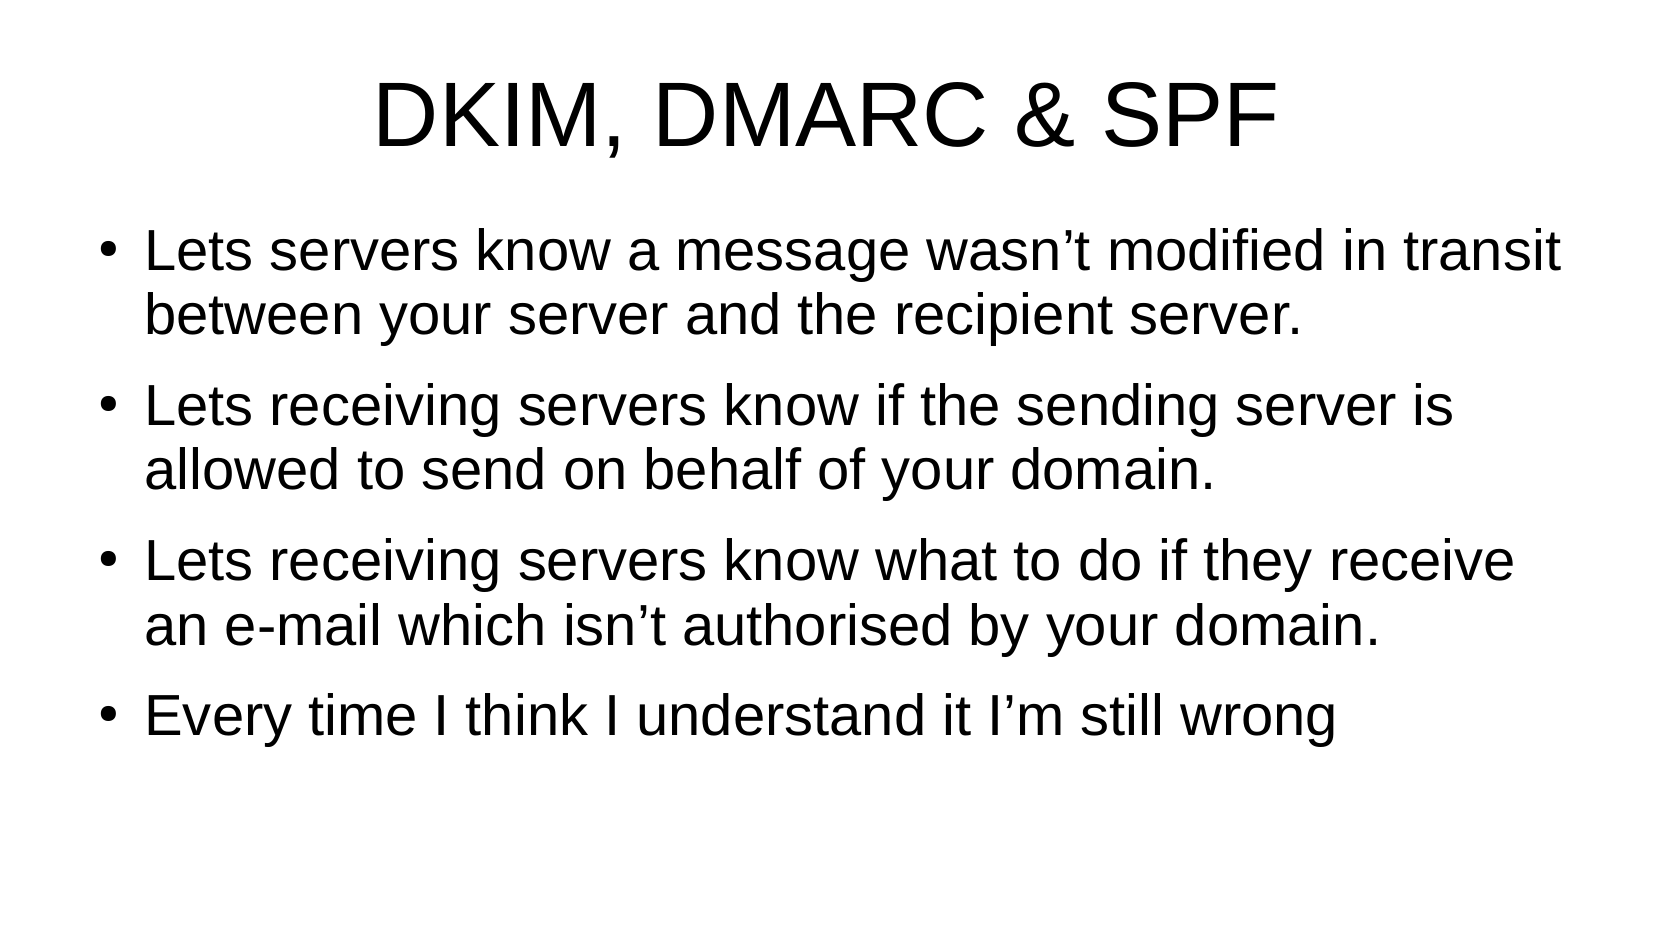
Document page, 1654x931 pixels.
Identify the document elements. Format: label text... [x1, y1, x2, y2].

title DKIM, DMARC & SPF [82, 37, 1571, 193]
list Lets servers know a message wasn’t modified in transit between your server and the recipient server. Lets receiving servers know if the sending server is allowed to send on behalf of your domain. Lets receiving servers know what to do if they receive an e-mail which isn’t authorised by your domain. Every time I think I understand it I’m still wrong [82, 217, 1571, 758]
